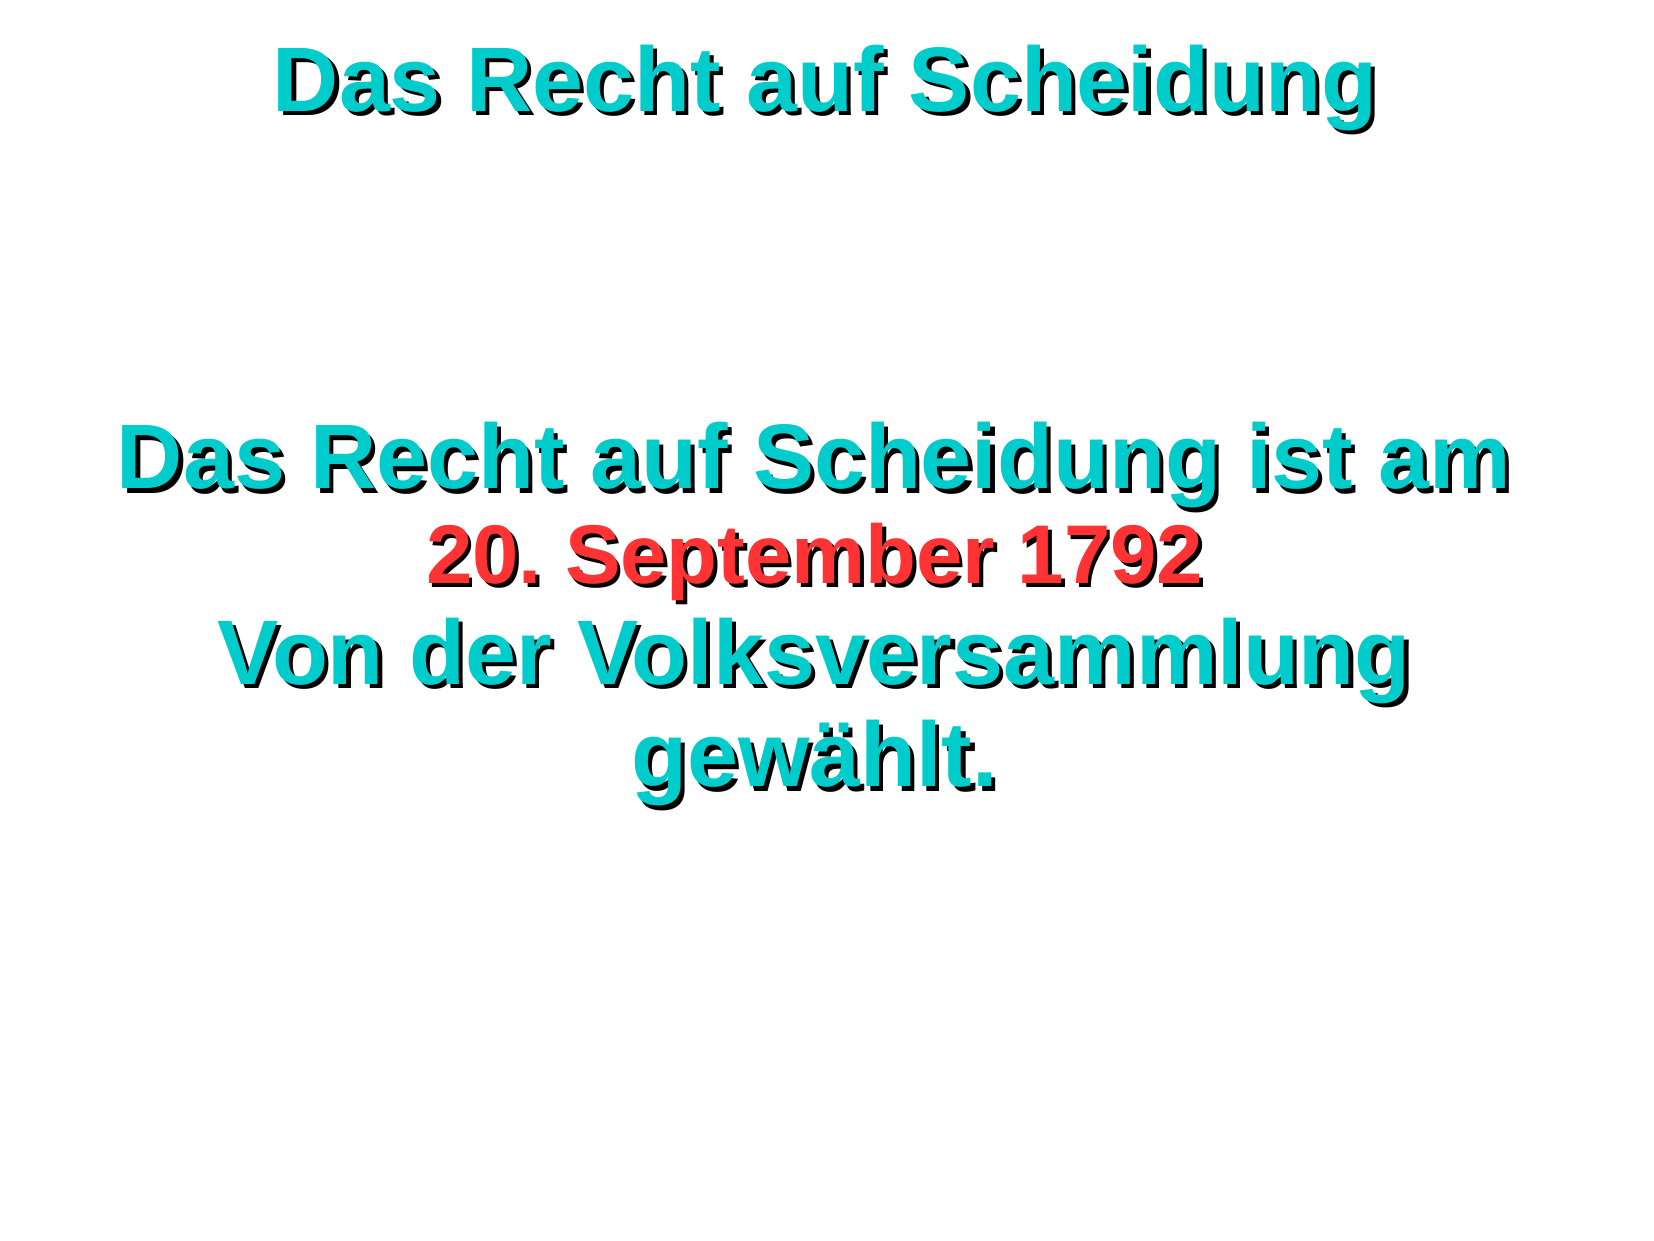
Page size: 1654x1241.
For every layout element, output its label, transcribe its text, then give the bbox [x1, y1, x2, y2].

subtitle Das Recht auf Scheidung ist am 20. September 1792 Von der Volksversammlung gewählt. [70, 344, 1559, 1064]
title Das Recht auf Scheidung [94, 0, 1583, 184]
